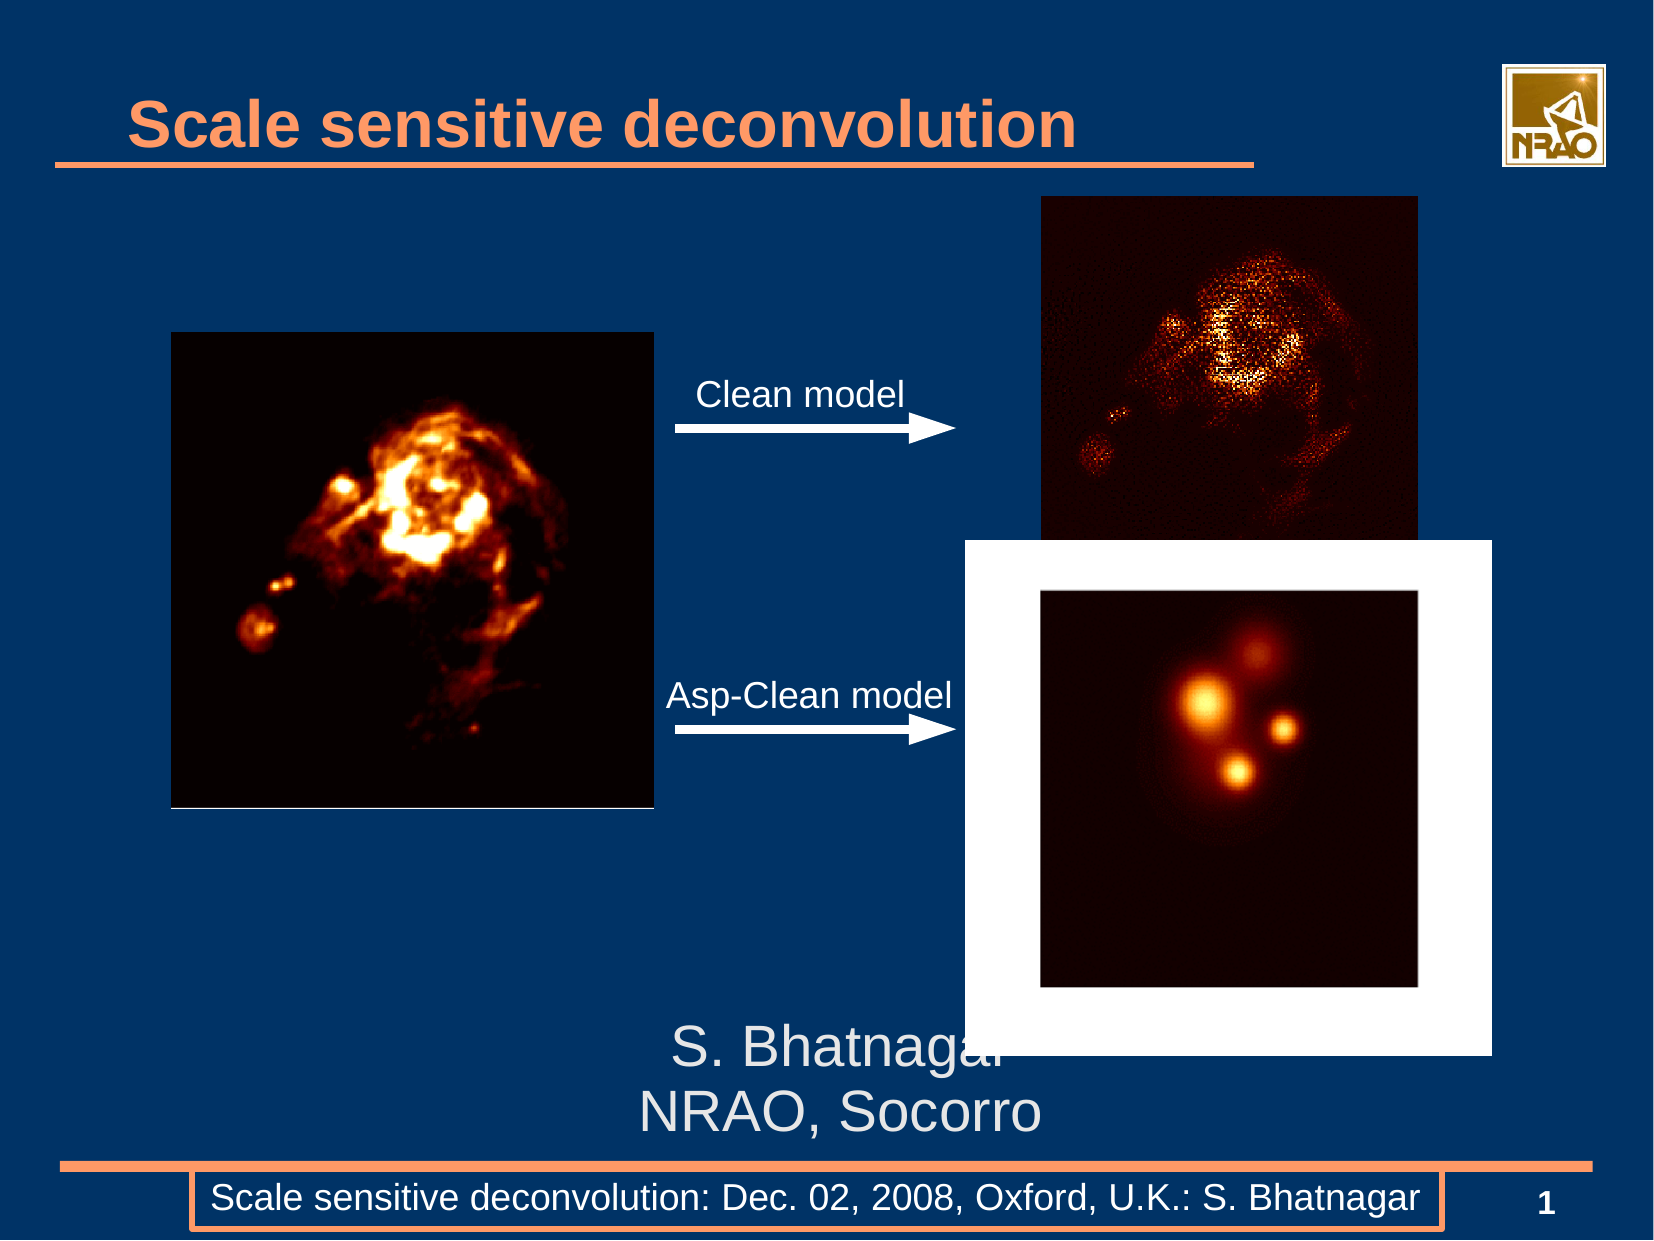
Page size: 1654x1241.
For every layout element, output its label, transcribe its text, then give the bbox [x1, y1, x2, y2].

text_box Clean model [680, 365, 921, 423]
text_box Asp-Clean model [654, 666, 965, 724]
list S. Bhatnagar NRAO, Socorro [63, 233, 1601, 1144]
picture [171, 332, 654, 809]
picture [1502, 64, 1606, 167]
title Scale sensitive deconvolution [127, 75, 1560, 173]
picture [965, 196, 1492, 1056]
